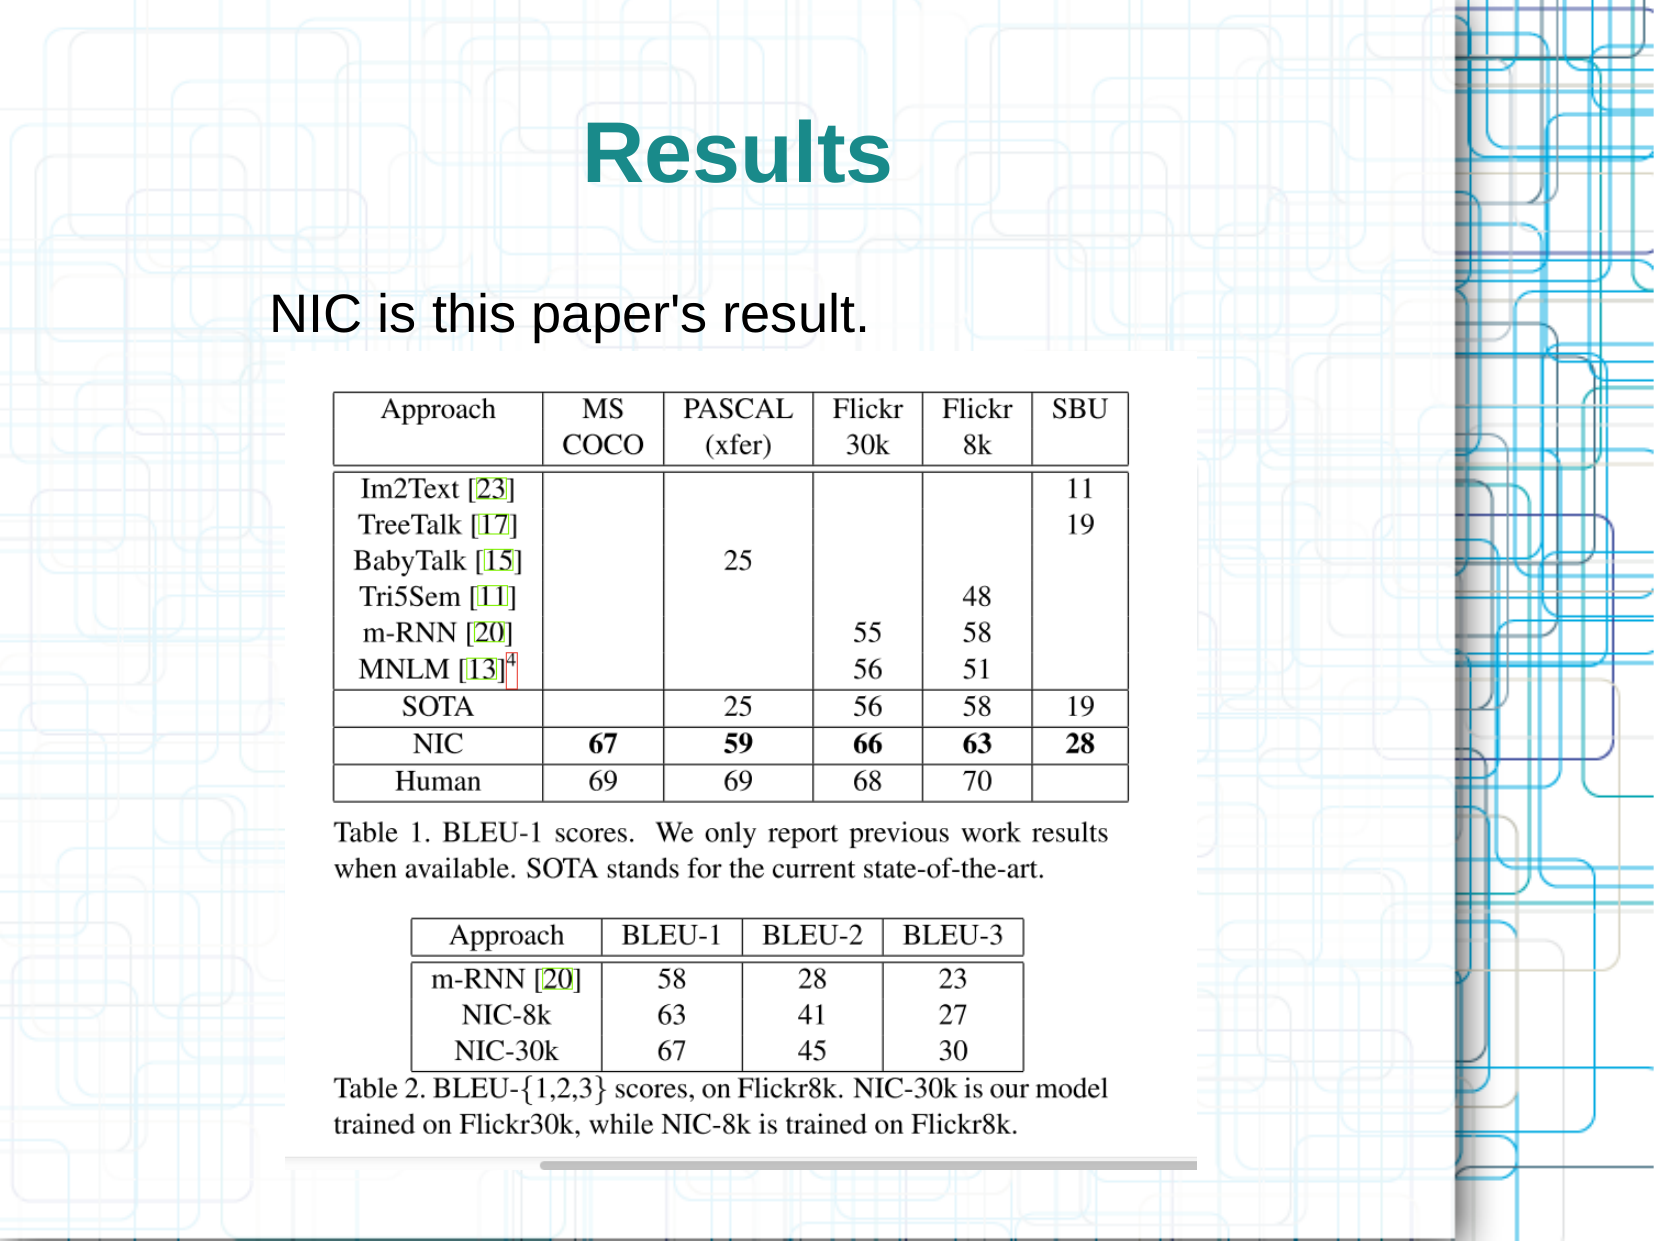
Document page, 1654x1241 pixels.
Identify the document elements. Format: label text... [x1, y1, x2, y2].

title Results [59, 49, 1418, 257]
picture [0, 0, 1654, 1241]
text_box NIC is this paper's result. [255, 276, 1081, 352]
